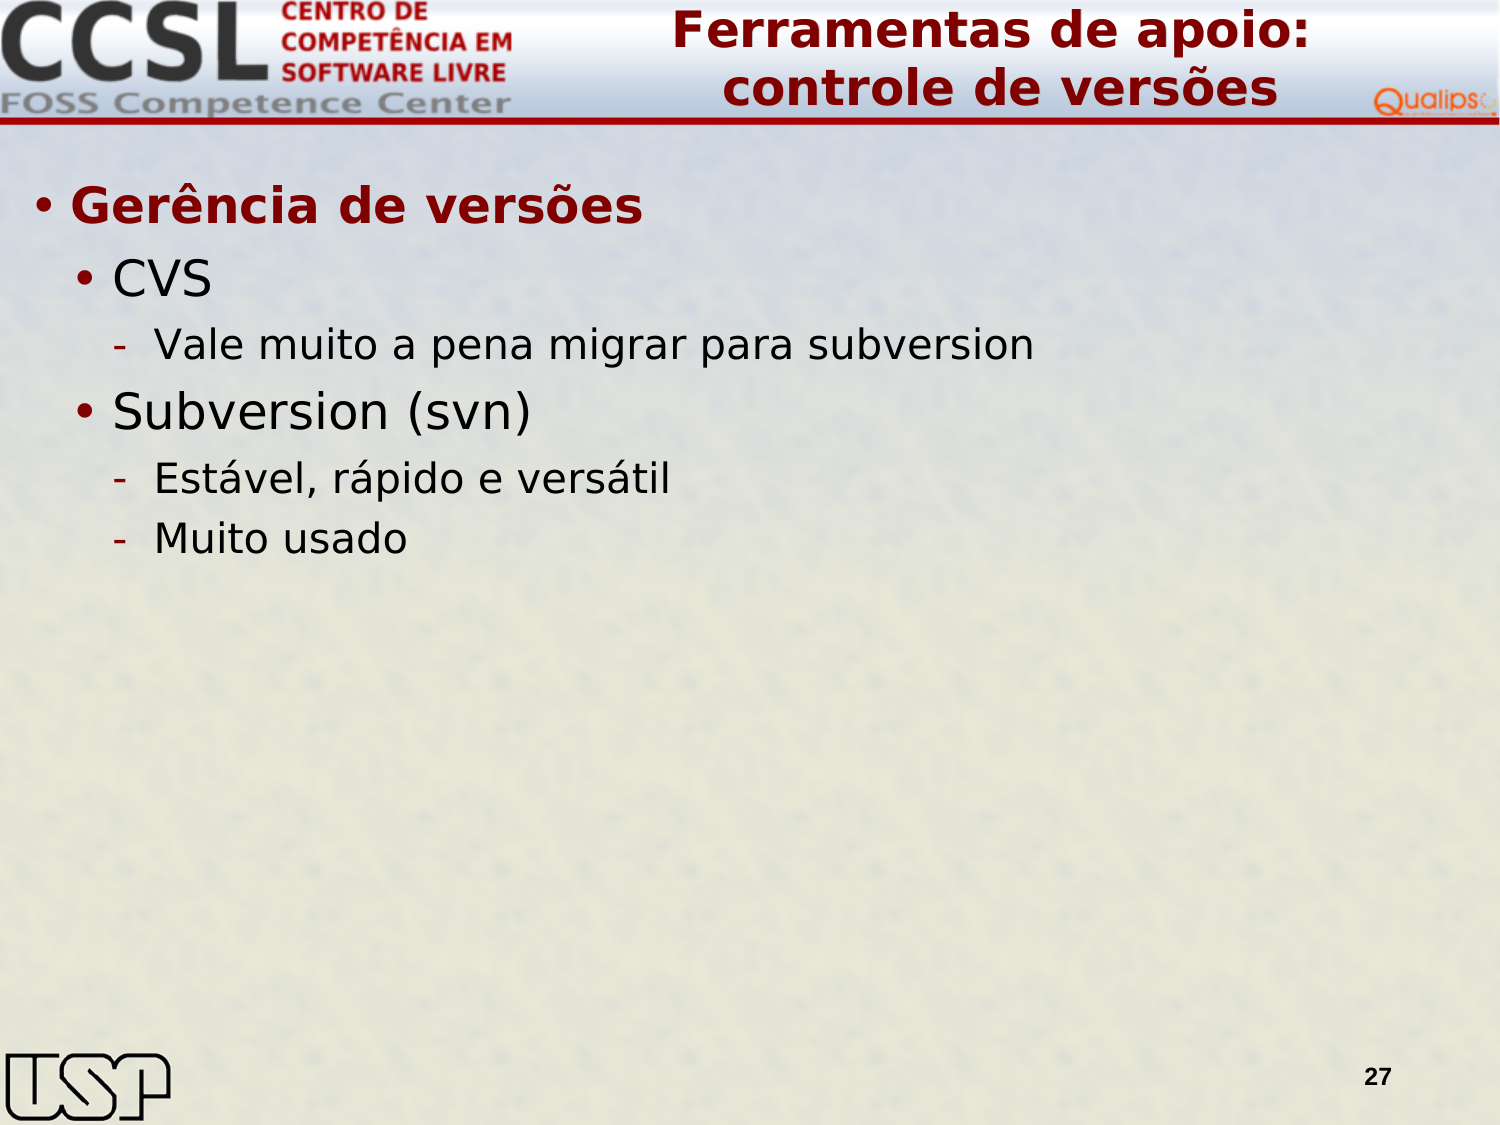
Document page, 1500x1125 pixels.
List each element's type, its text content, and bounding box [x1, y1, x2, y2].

picture [0, 0, 1500, 1125]
title Ferramentas de apoio: controle de versões [501, 0, 1500, 119]
list Gerência de versões CVS Vale muito a pena migrar para subversion Subversion (svn) Estável, rápido e versátil Muito usado [29, 177, 1468, 564]
